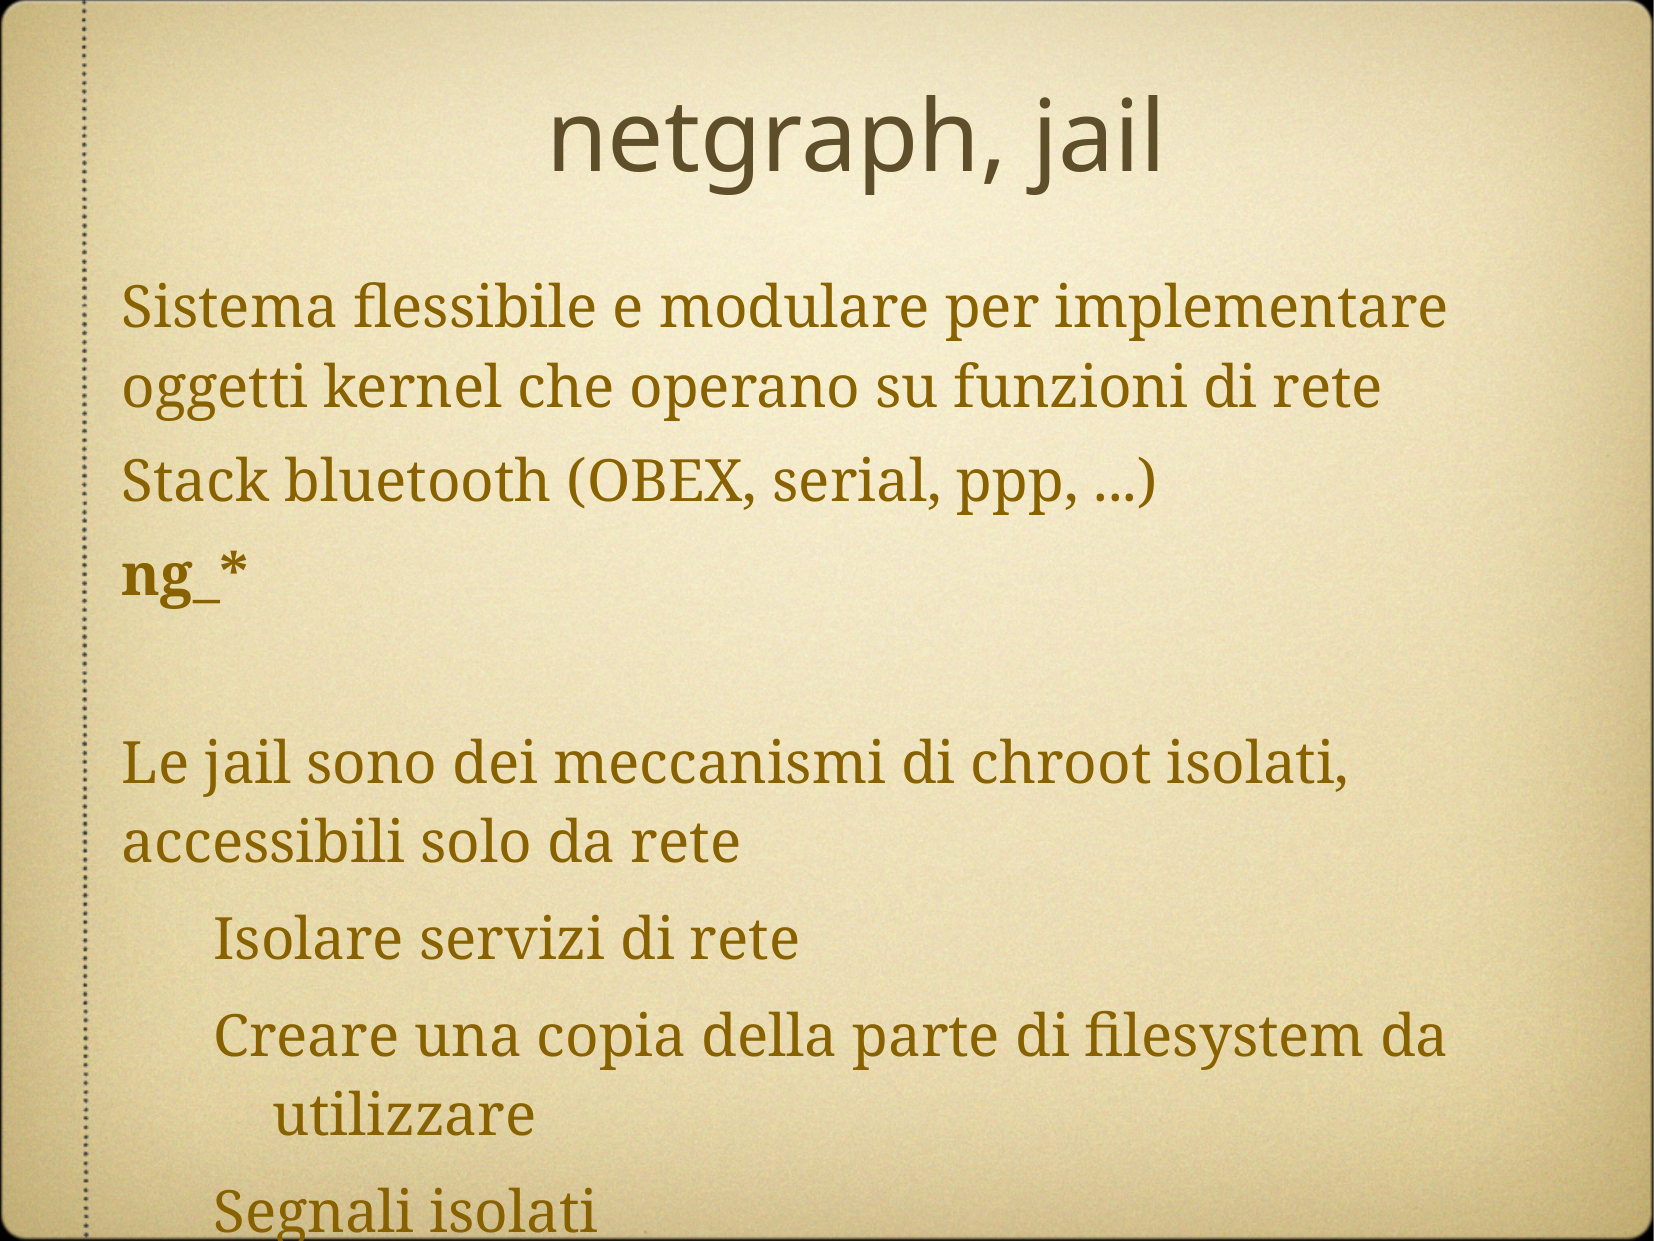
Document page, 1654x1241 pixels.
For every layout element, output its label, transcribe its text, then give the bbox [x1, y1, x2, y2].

picture [285, 1203, 296, 1218]
list Sistema flessibile e modulare per implementare oggetti kernel che operano su funzioni di rete Stack bluetooth (OBEX, serial, ppp, ...) ng_* Le jail sono dei meccanismi di chroot isolati, accessibili solo da rete Isolare servizi di rete Creare una copia della parte di filesystem da utilizzare Segnali isolati [121, 265, 1612, 1173]
picture [282, 1232, 300, 1241]
title netgraph, jail [118, 0, 1595, 265]
picture [0, 0, 1654, 1241]
